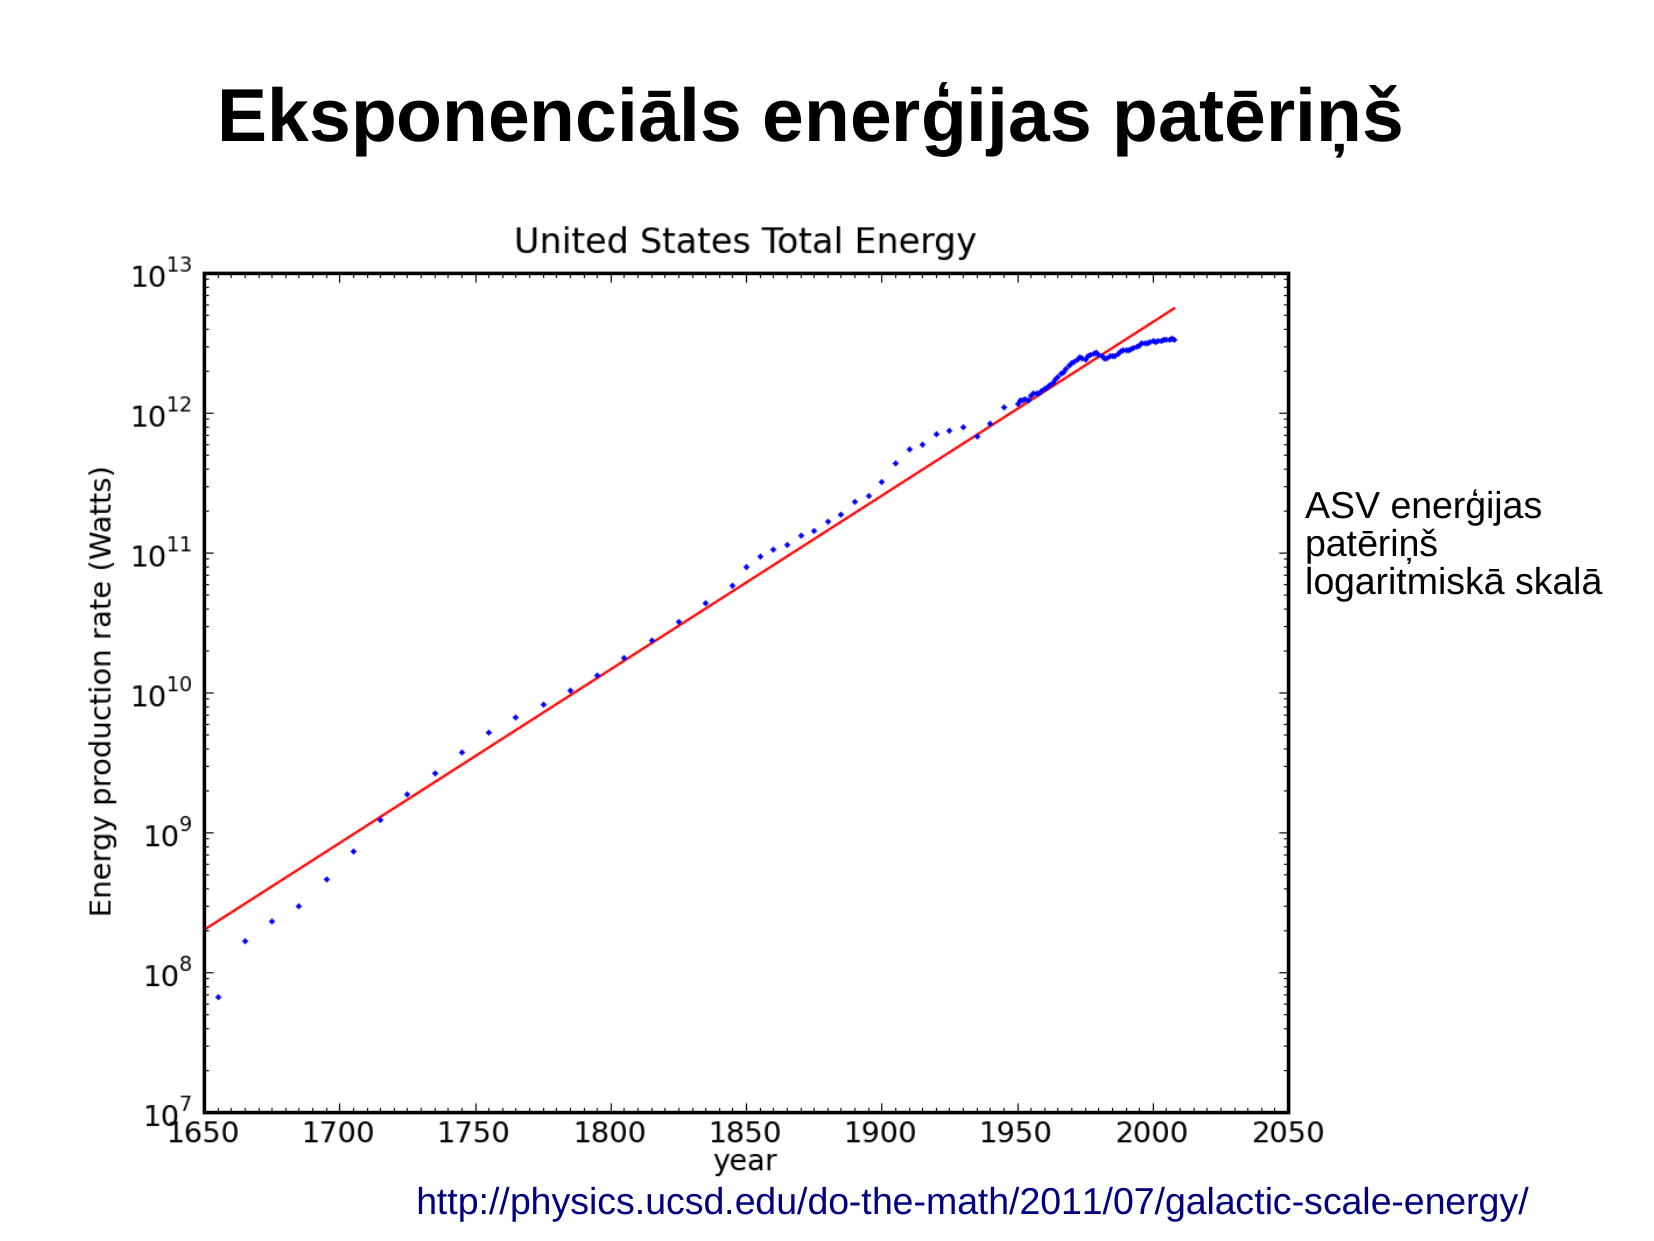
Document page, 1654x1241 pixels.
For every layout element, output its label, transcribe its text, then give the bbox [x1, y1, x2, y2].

text_box http://physics.ucsd.edu/do-the-math/2011/07/galactic-scale-energy/ [401, 1173, 1545, 1231]
picture [29, 168, 1428, 1217]
title Eksponenciāls enerģijas patēriņš [102, 68, 1521, 167]
list ASV enerģijas patēriņš logaritmiskā skalā [1305, 484, 1625, 1128]
